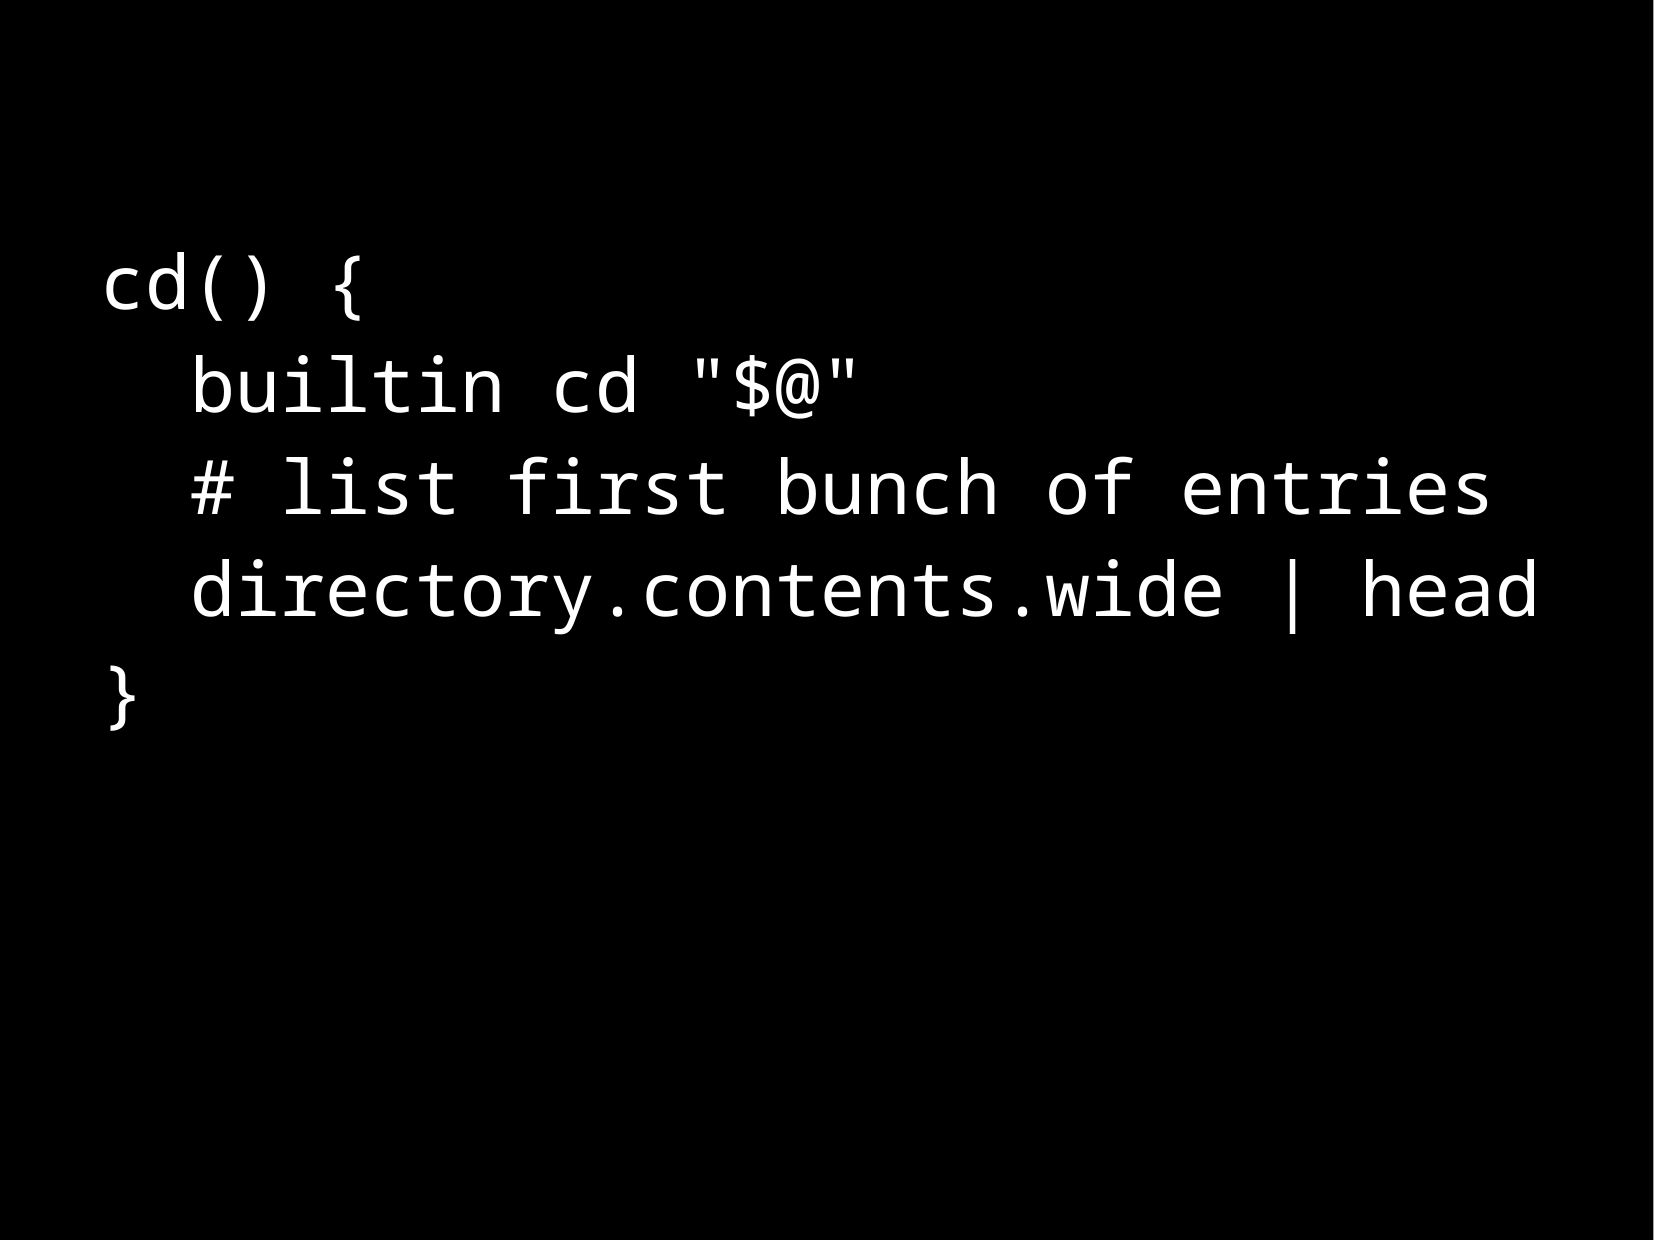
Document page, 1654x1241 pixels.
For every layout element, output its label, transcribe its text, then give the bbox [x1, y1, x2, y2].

title cd() { builtin cd "$@" # list first bunch of entries directory.contents.wide | head } [100, 283, 1589, 790]
